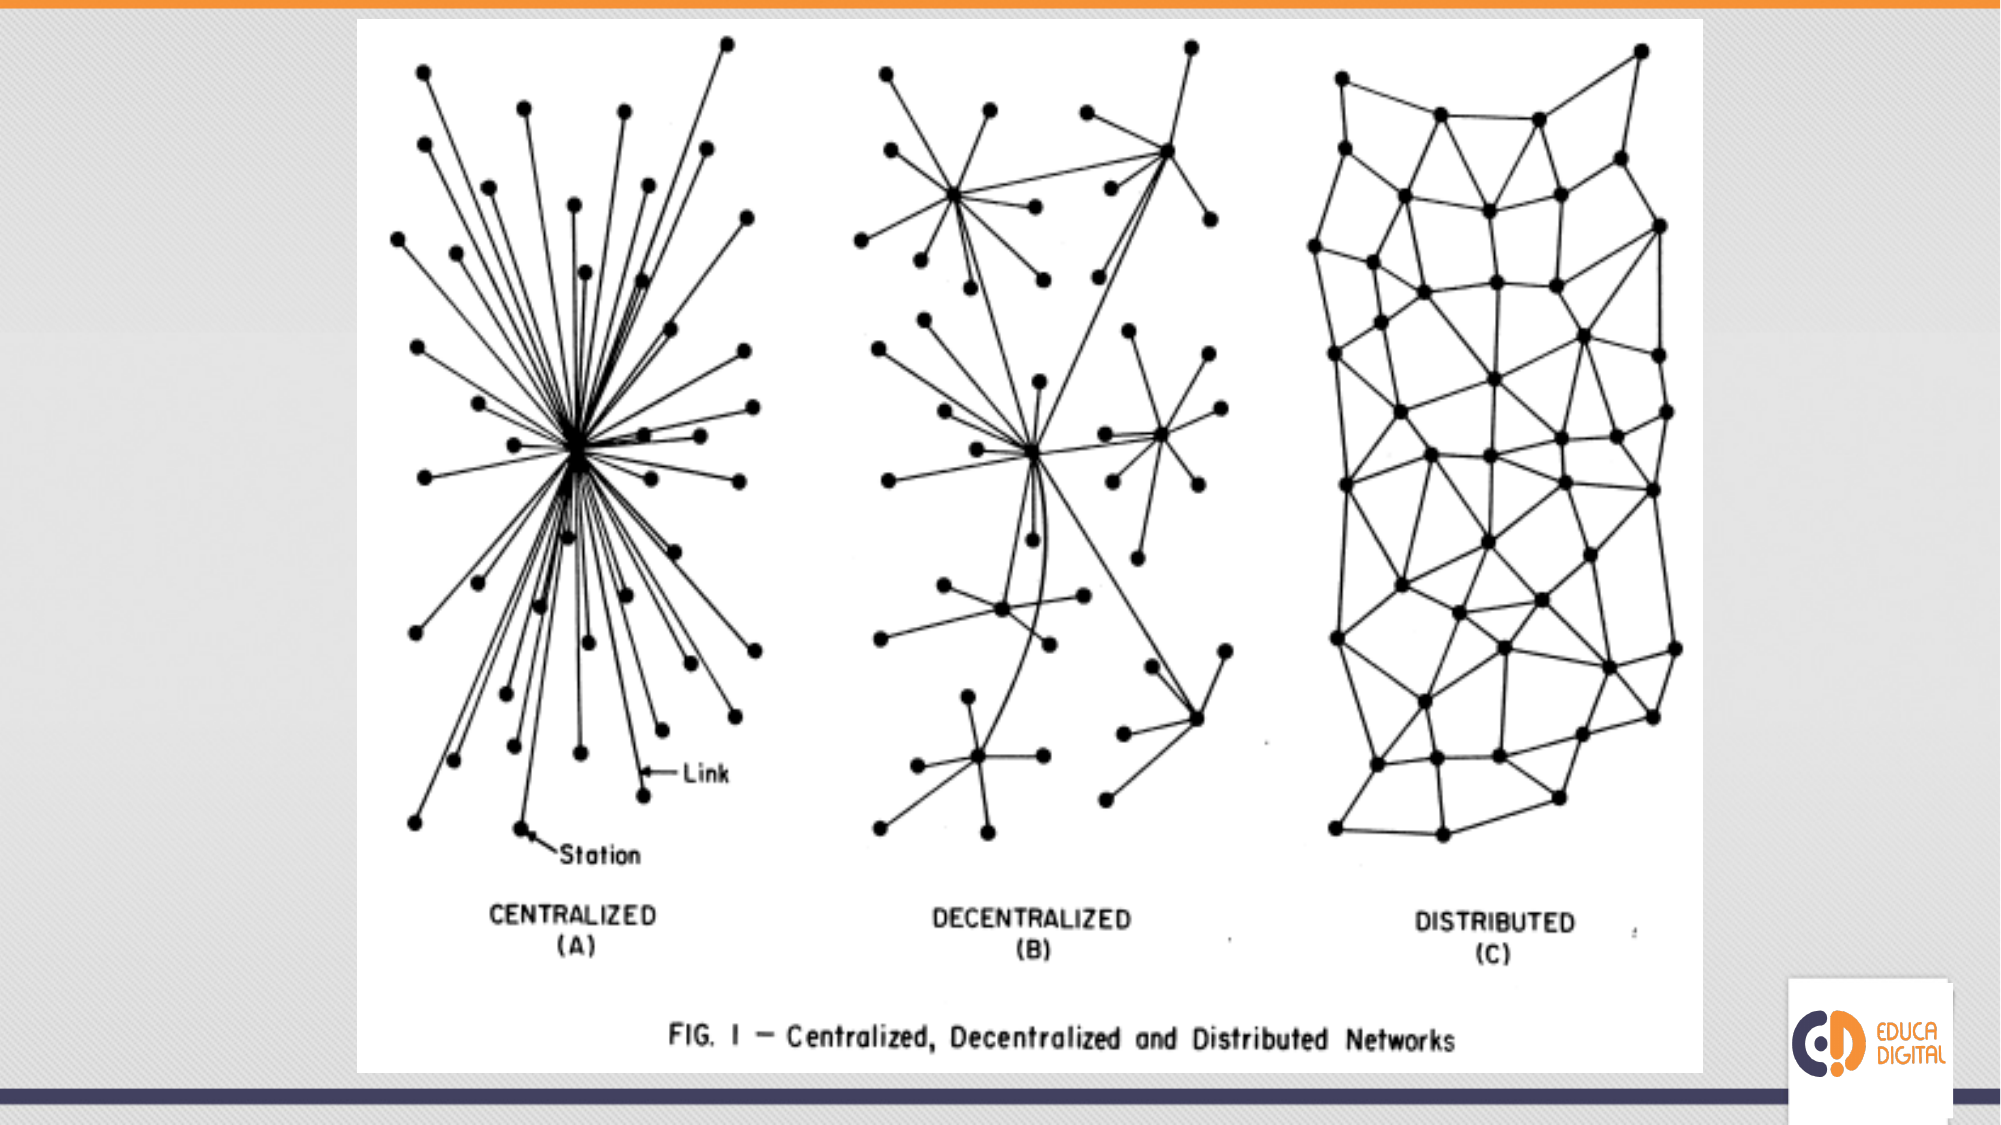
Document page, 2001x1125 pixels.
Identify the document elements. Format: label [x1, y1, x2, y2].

picture [0, 0, 2001, 1125]
text_box [1792, 1115, 1954, 1119]
